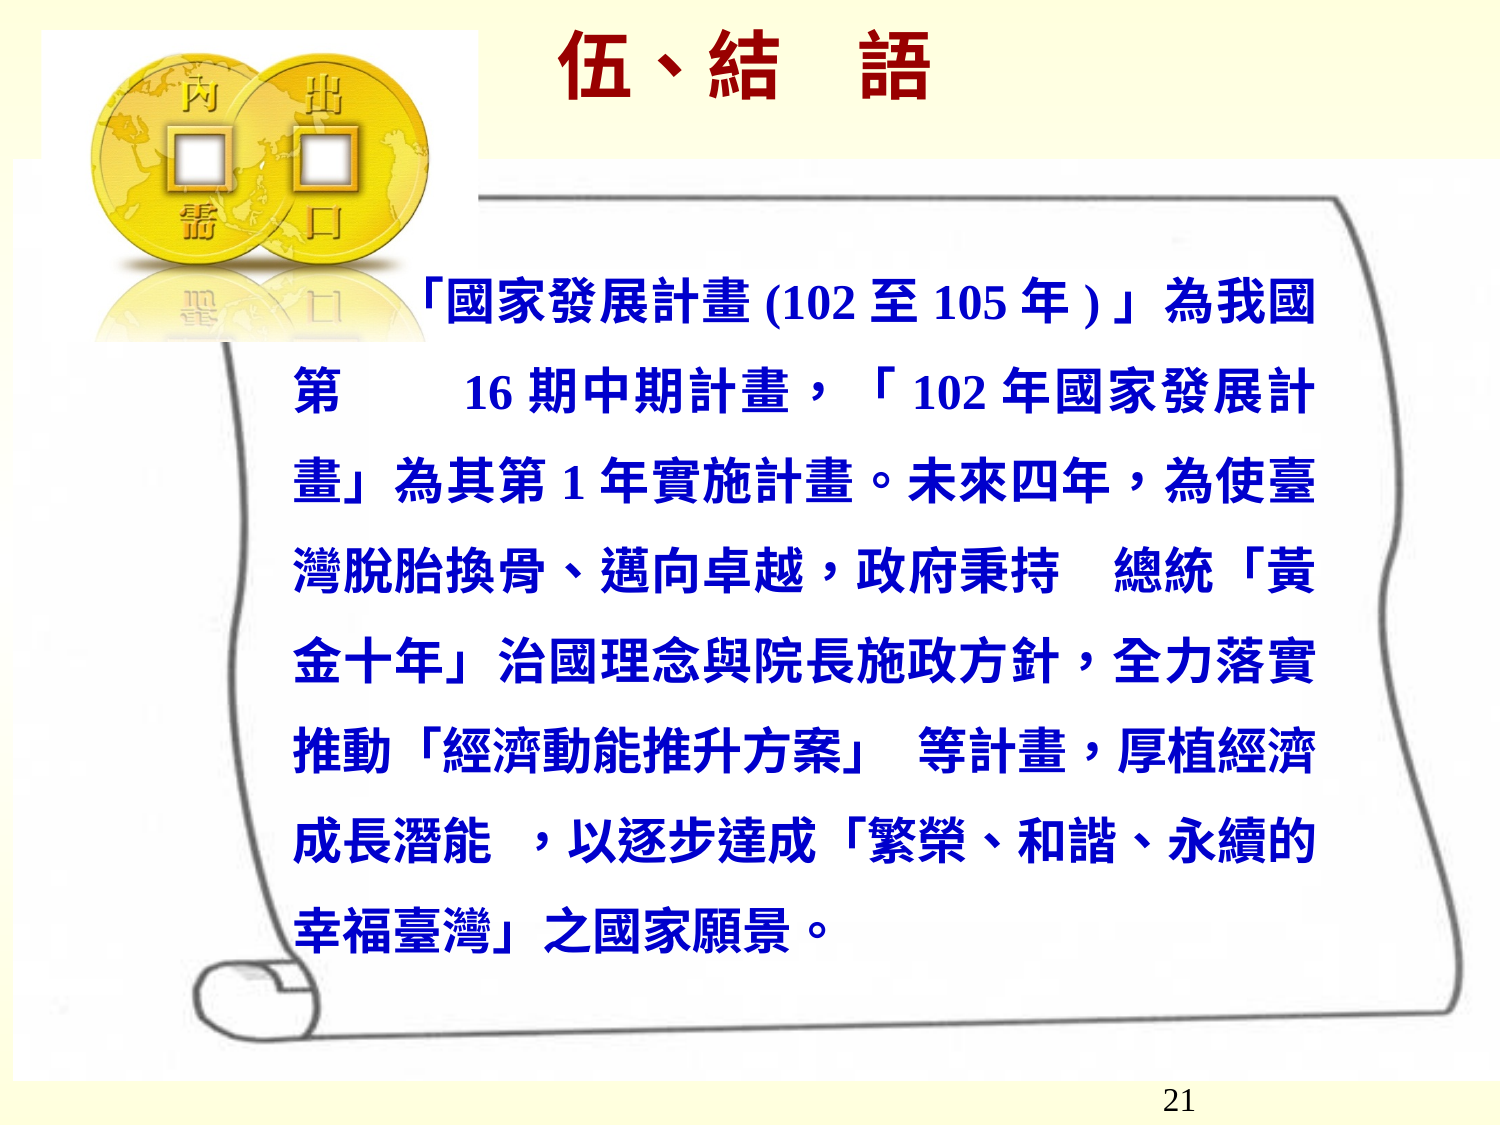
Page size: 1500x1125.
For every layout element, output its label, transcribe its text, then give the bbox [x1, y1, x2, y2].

text_box 「國家發展計畫(102至105年)」為我國第 16期中期計畫，「102年國家發展計畫」為其第1年實施計畫。未來四年，為使臺灣脫胎換骨、邁向卓越，政府秉持 總統「黃金十年」治國理念與院長施政方針，全力落實推動「經濟動能推升方案」 等計畫，厚植經濟成長潛能 ，以逐步達成「繁榮、和諧、永續的幸福臺灣」之國家願景。 [277, 184, 1339, 1015]
text_box 21 [1147, 1070, 1498, 1125]
text_box 伍、結 語 [0, 11, 1495, 117]
picture [13, 117, 1500, 1081]
